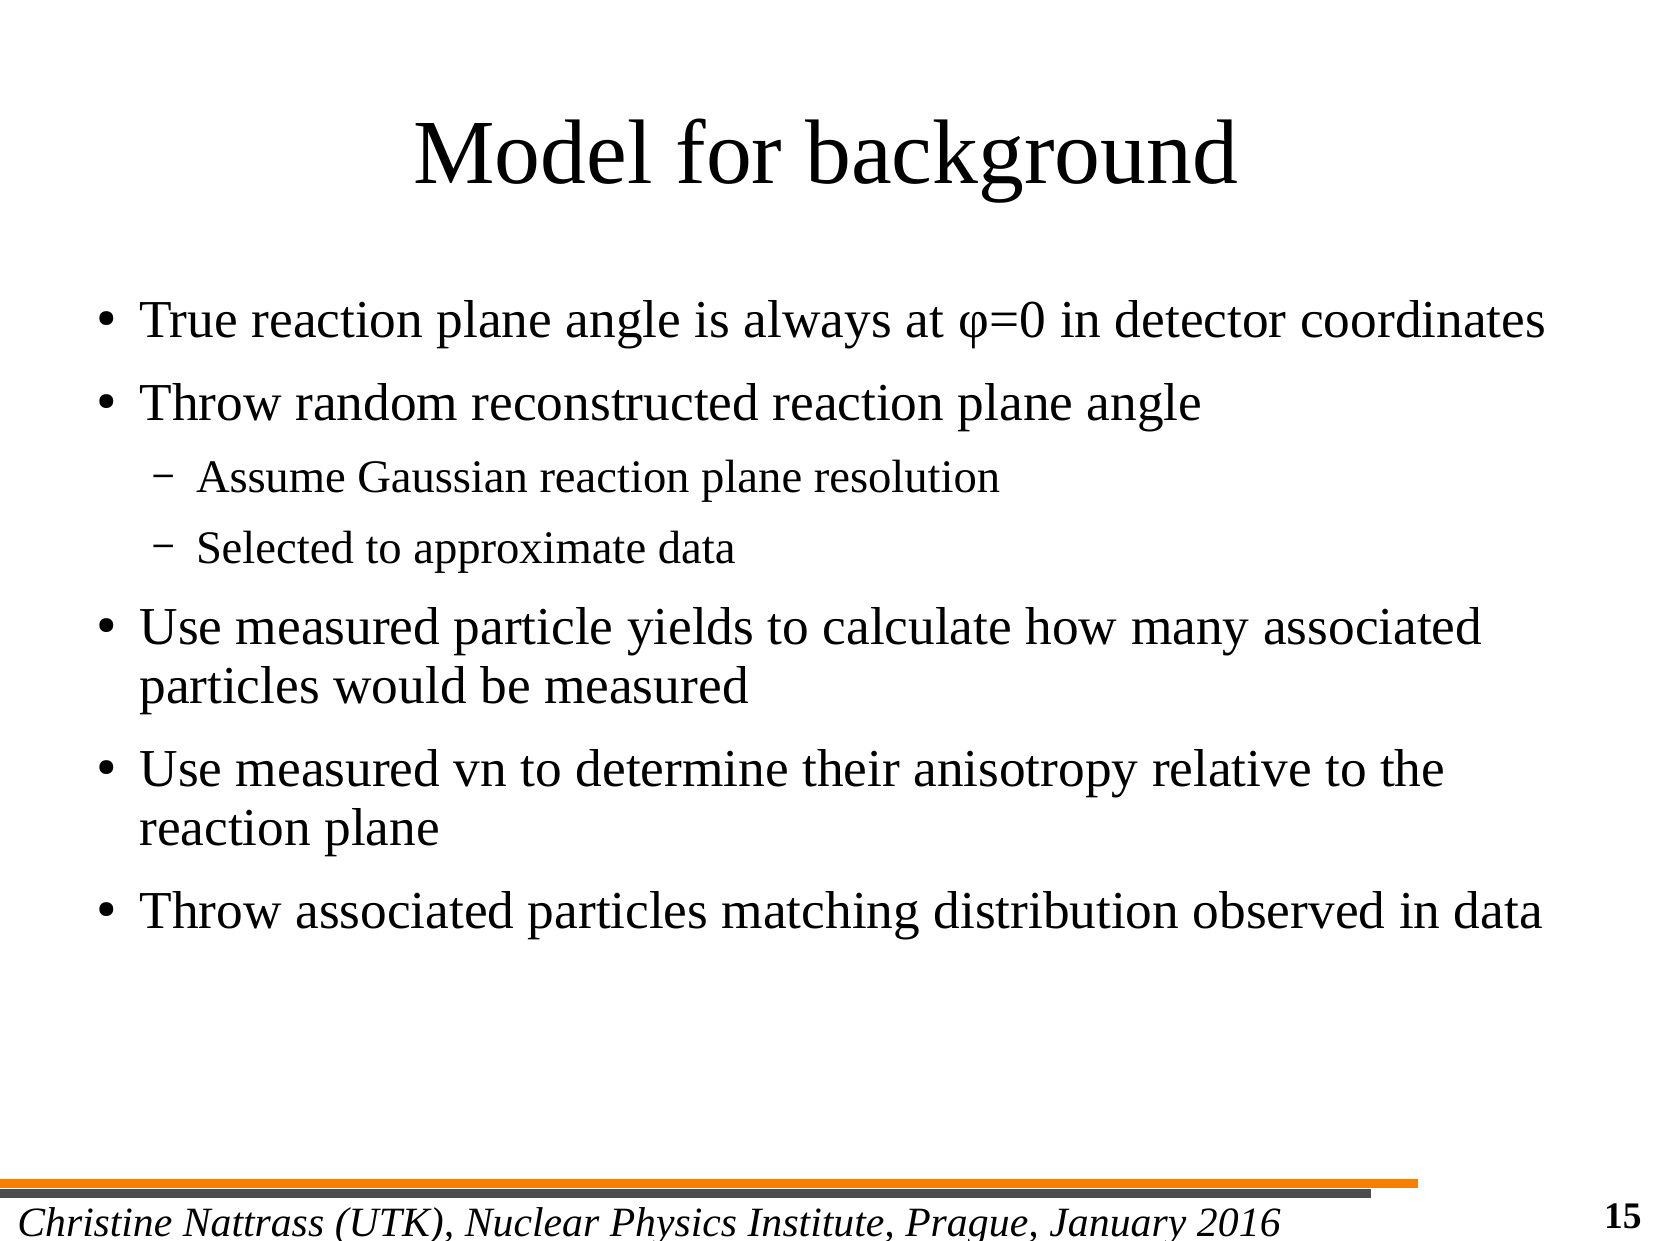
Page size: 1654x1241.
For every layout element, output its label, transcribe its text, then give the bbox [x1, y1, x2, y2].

title Model for background [82, 49, 1571, 257]
list True reaction plane angle is always at φ=0 in detector coordinates Throw random reconstructed reaction plane angle Assume Gaussian reaction plane resolution Selected to approximate data Use measured particle yields to calculate how many associated particles would be measured Use measured vn to determine their anisotropy relative to the reaction plane Throw associated particles matching distribution observed in data [82, 290, 1571, 1010]
